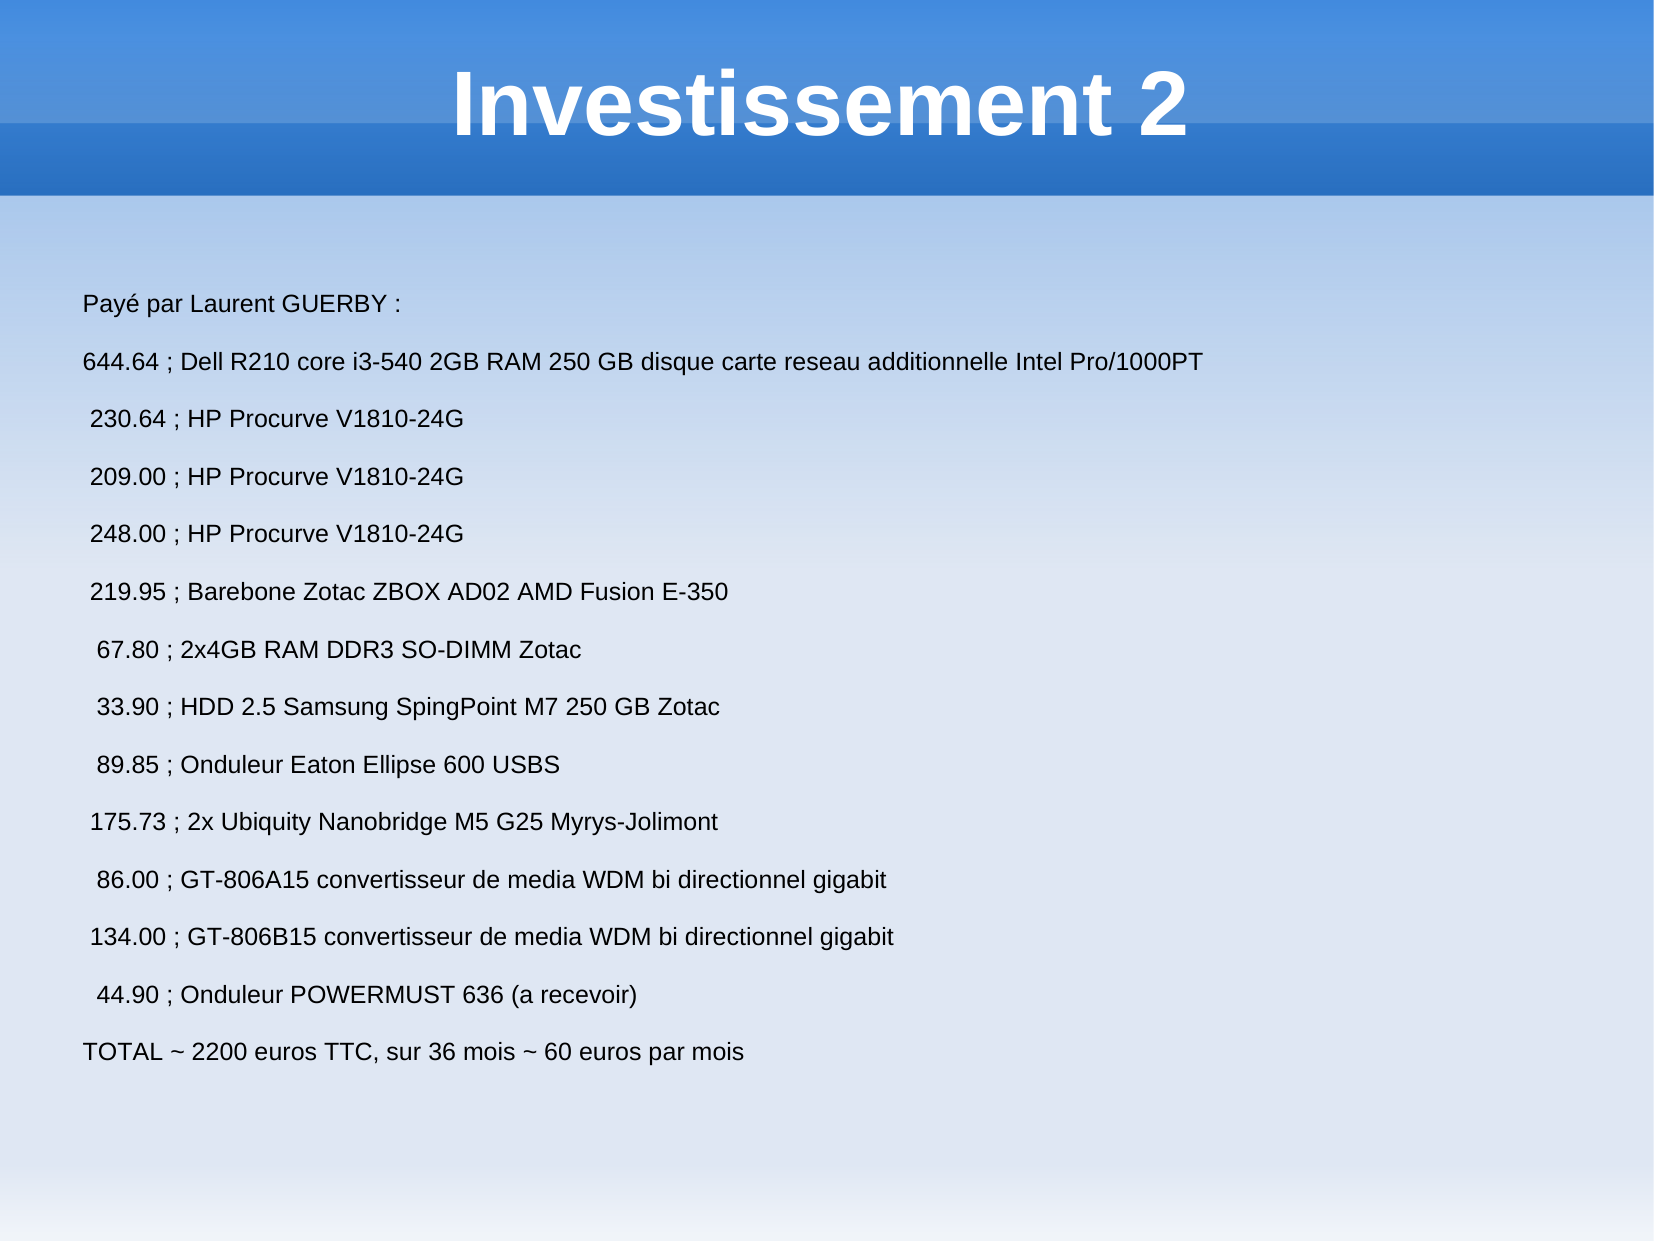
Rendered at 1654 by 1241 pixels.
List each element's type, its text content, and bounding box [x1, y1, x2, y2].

list Payé par Laurent GUERBY : 644.64 ; Dell R210 core i3-540 2GB RAM 250 GB disque carte reseau additionnelle Intel Pro/1000PT 230.64 ; HP Procurve V1810-24G 209.00 ; HP Procurve V1810-24G 248.00 ; HP Procurve V1810-24G 219.95 ; Barebone Zotac ZBOX AD02 AMD Fusion E-350 67.80 ; 2x4GB RAM DDR3 SO-DIMM Zotac 33.90 ; HDD 2.5 Samsung SpingPoint M7 250 GB Zotac 89.85 ; Onduleur Eaton Ellipse 600 USBS 175.73 ; 2x Ubiquity Nanobridge M5 G25 Myrys-Jolimont 86.00 ; GT-806A15 convertisseur de media WDM bi directionnel gigabit 134.00 ; GT-806B15 convertisseur de media WDM bi directionnel gigabit 44.90 ; Onduleur POWERMUST 636 (a recevoir) TOTAL ~ 2200 euros TTC, sur 36 mois ~ 60 euros par mois [82, 290, 1571, 1094]
picture [0, 0, 1654, 1241]
title Investissement 2 [76, 7, 1565, 200]
